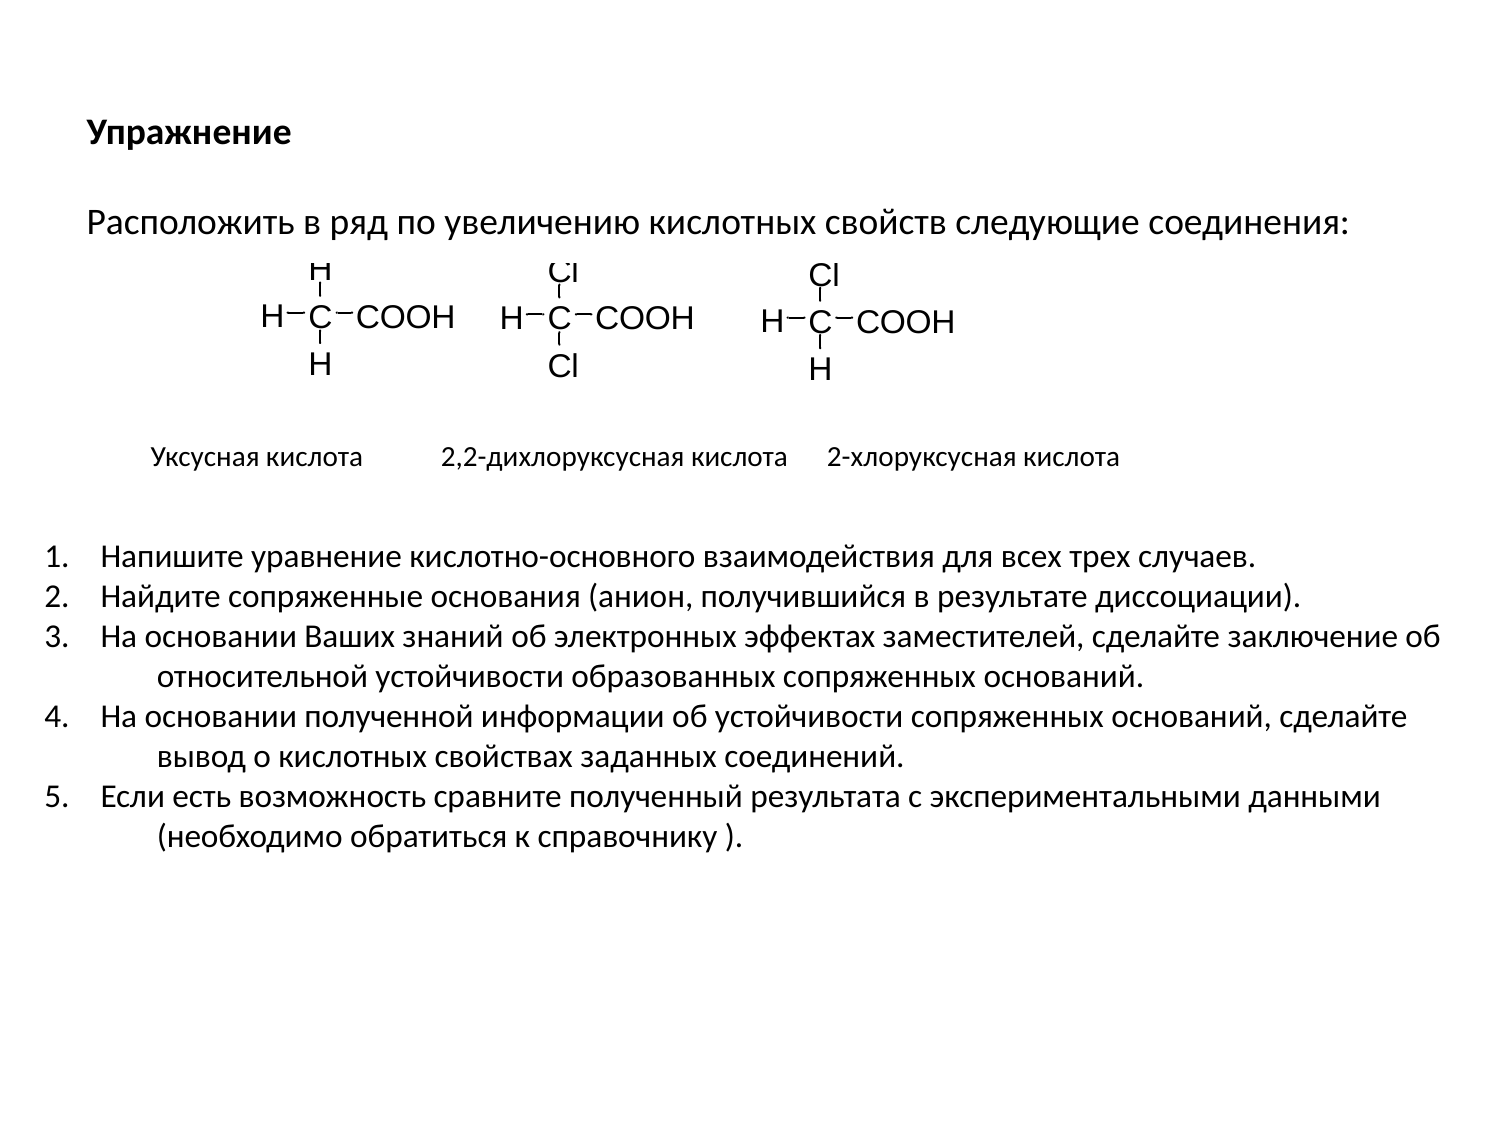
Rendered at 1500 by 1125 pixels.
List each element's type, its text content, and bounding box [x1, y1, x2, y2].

text_box Упражнение Расположить в ряд по увеличению кислотных свойств следующие соединения: [71, 99, 1381, 252]
text_box Уксусная кислота 2,2-дихлоруксусная кислота 2-хлоруксусная кислота [135, 429, 1137, 481]
chart [253, 263, 962, 400]
text_box Напишите уравнение кислотно-основного взаимодействия для всех трех случаев. Найдите сопряженные основания (анион, получившийся в результате диссоциации). На основании Ваших знаний об электронных эффектах заместителей, сделайте заключение об относительной устойчивости образованных сопряженных оснований. На основании полученной информации об устойчивости сопряженных оснований, сделайте вывод о кислотных свойствах заданных соединений. Если есть возможность сравните полученный результата с экспериментальными данными (необходимо обратиться к справочнику ). [29, 527, 1483, 866]
